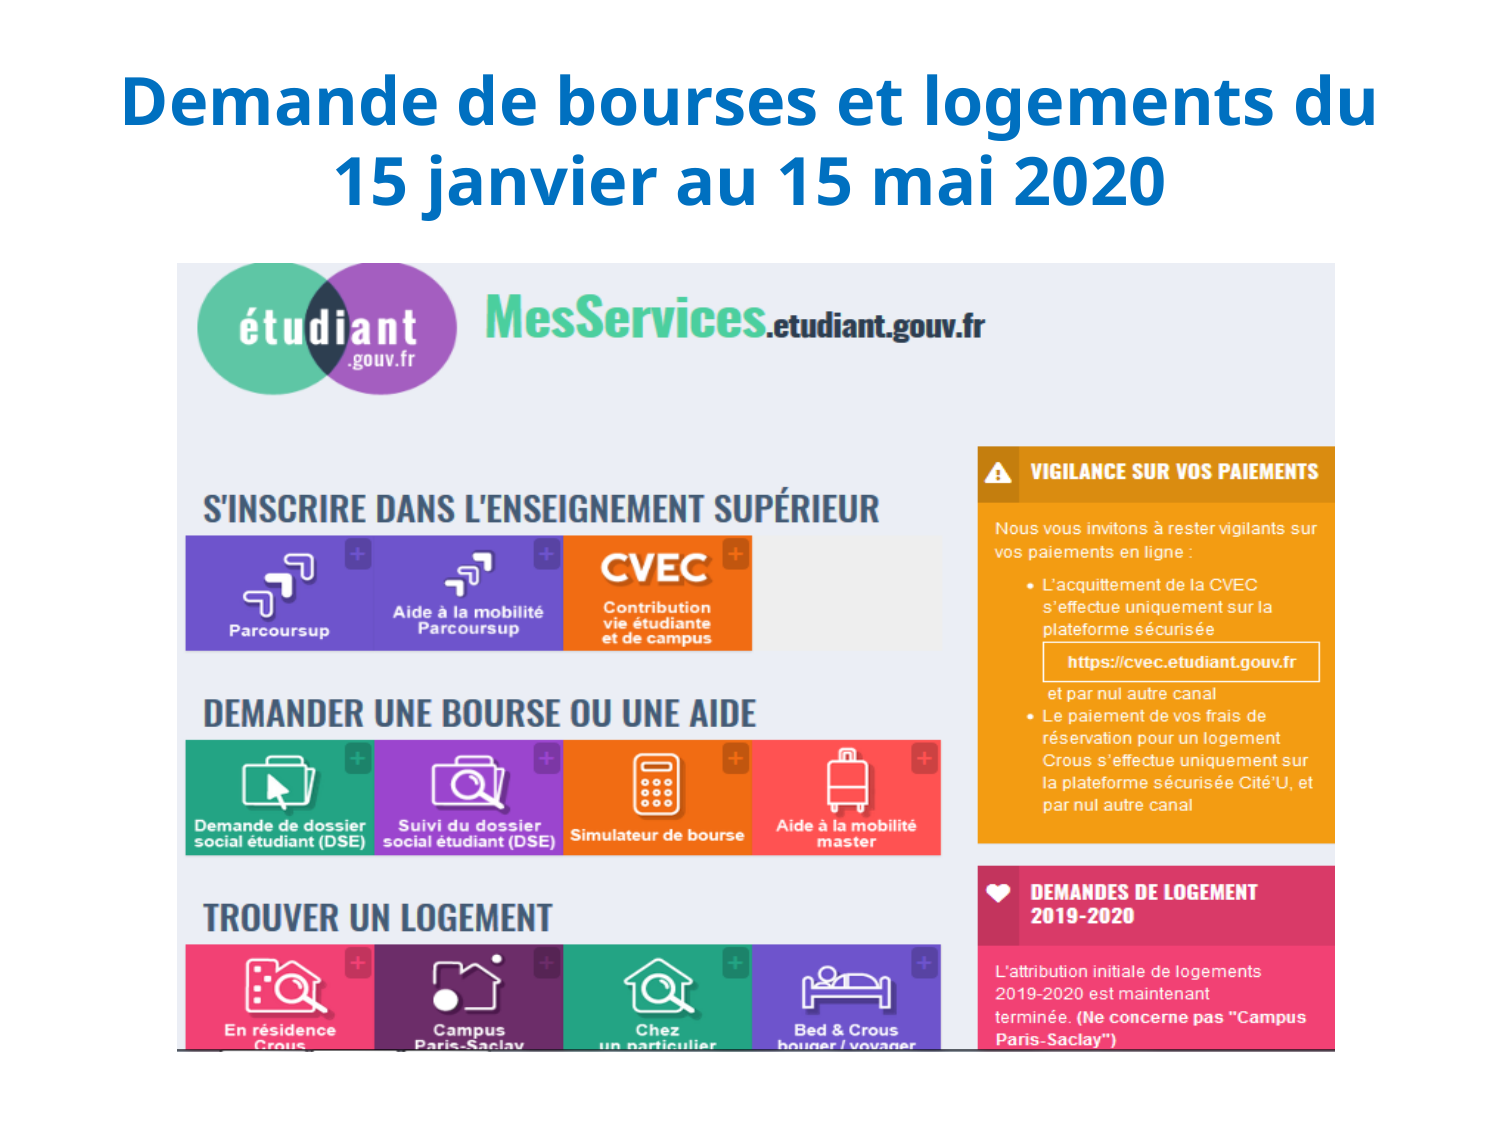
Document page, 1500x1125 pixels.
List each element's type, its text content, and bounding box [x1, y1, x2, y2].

title Demande de bourses et logements du 15 janvier au 15 mai 2020 [75, 41, 1426, 237]
picture [177, 264, 1335, 1052]
